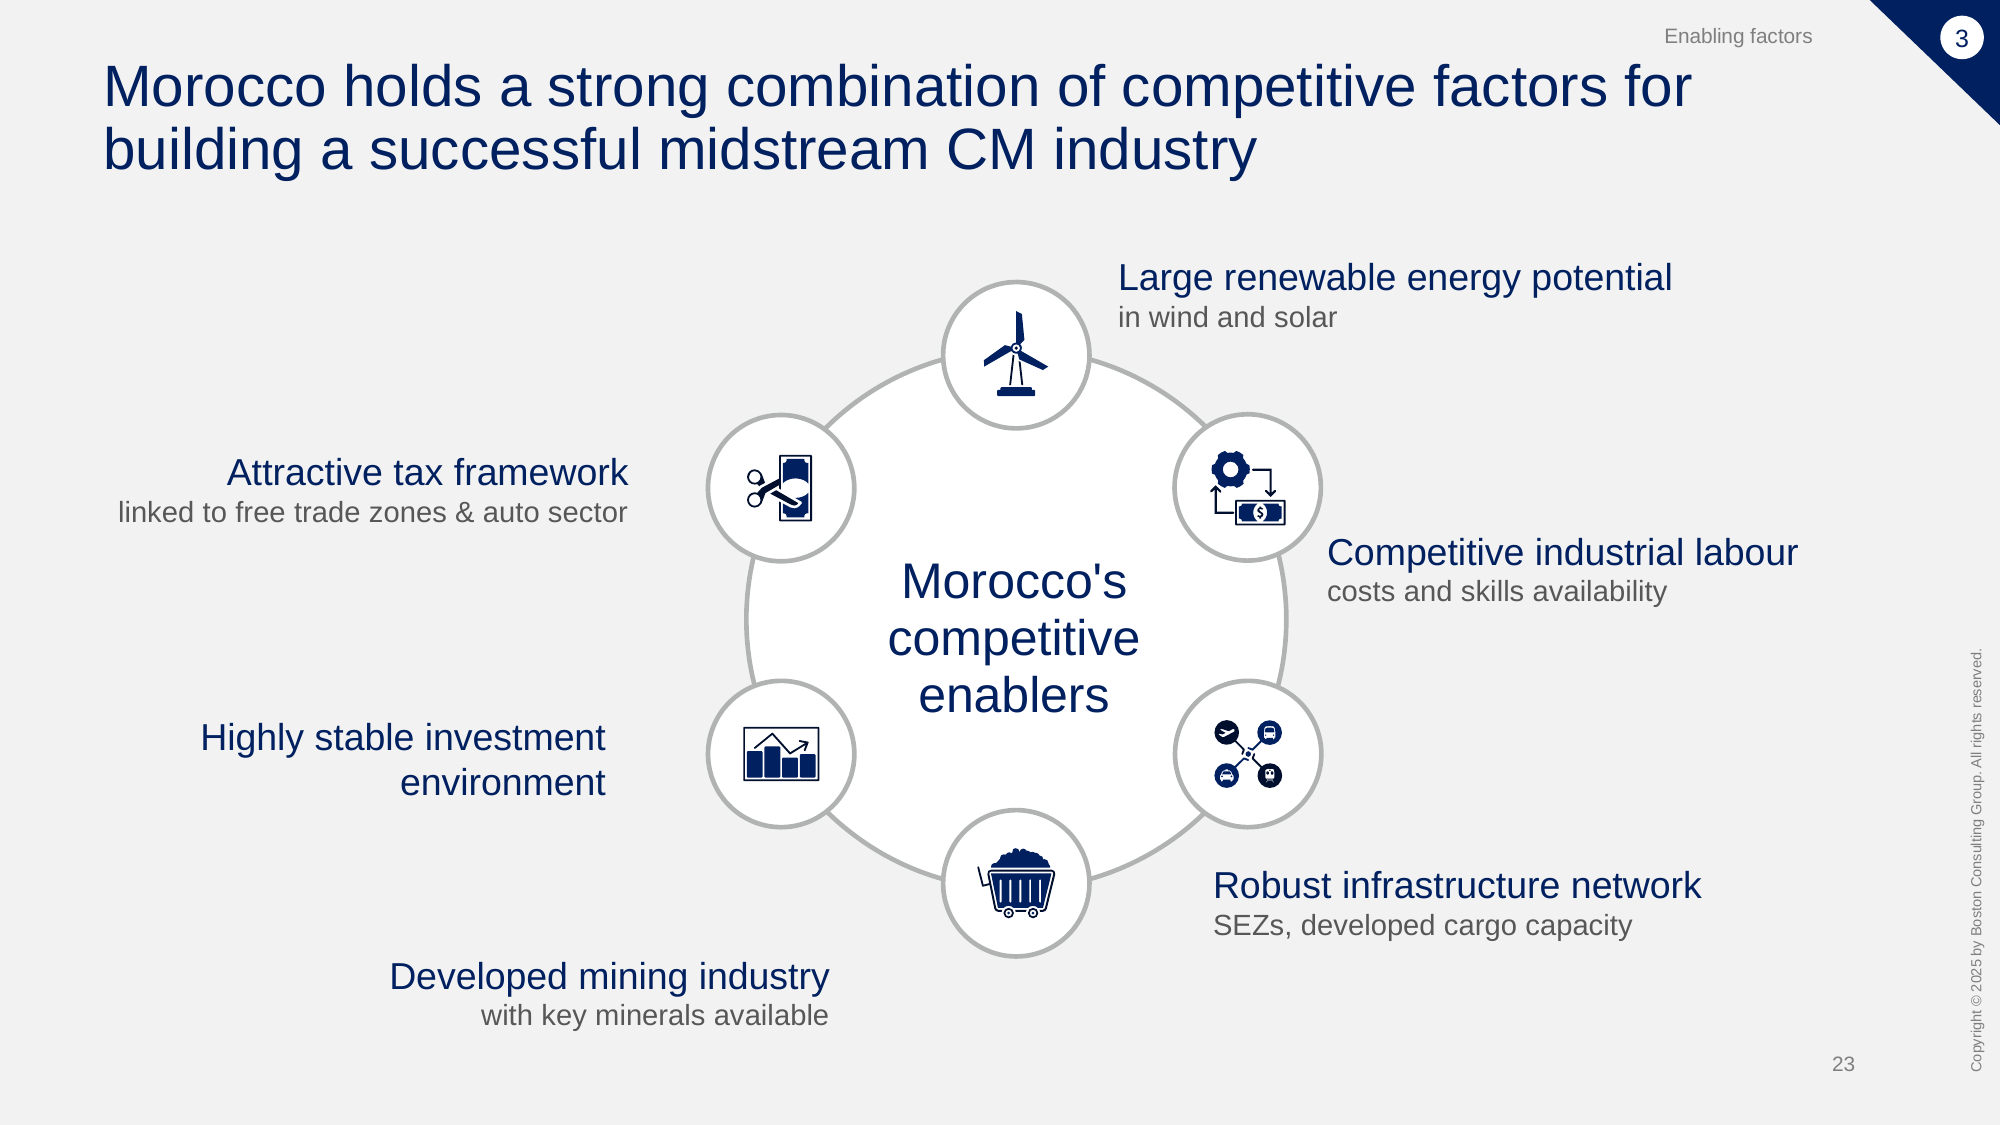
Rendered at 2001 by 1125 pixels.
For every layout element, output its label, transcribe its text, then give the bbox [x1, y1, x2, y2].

title Morocco holds a strong combination of competitive factors for building a successful midstream CM industry [103, 55, 1897, 184]
text_box Attractive tax framework linked to free trade zones & auto sector [117, 447, 709, 529]
text_box 3 [1940, 15, 1984, 60]
text_box Large renewable energy potential in wind and solar [1104, 252, 1815, 334]
text_box Robust infrastructure network SEZs, developed cargo capacity [1199, 860, 1734, 906]
text_box [707, 282, 1322, 957]
text_box Highly stable investment environment [200, 735, 682, 781]
text_box Competitive industrial labour costs and skills availability [1313, 529, 1876, 649]
text_box Enabling factors [1664, 14, 1881, 55]
text_box [1869, 0, 2000, 126]
text_box Developed mining industry with key minerals available [389, 951, 962, 1033]
text_box Morocco's competitive enablers [850, 553, 1178, 688]
